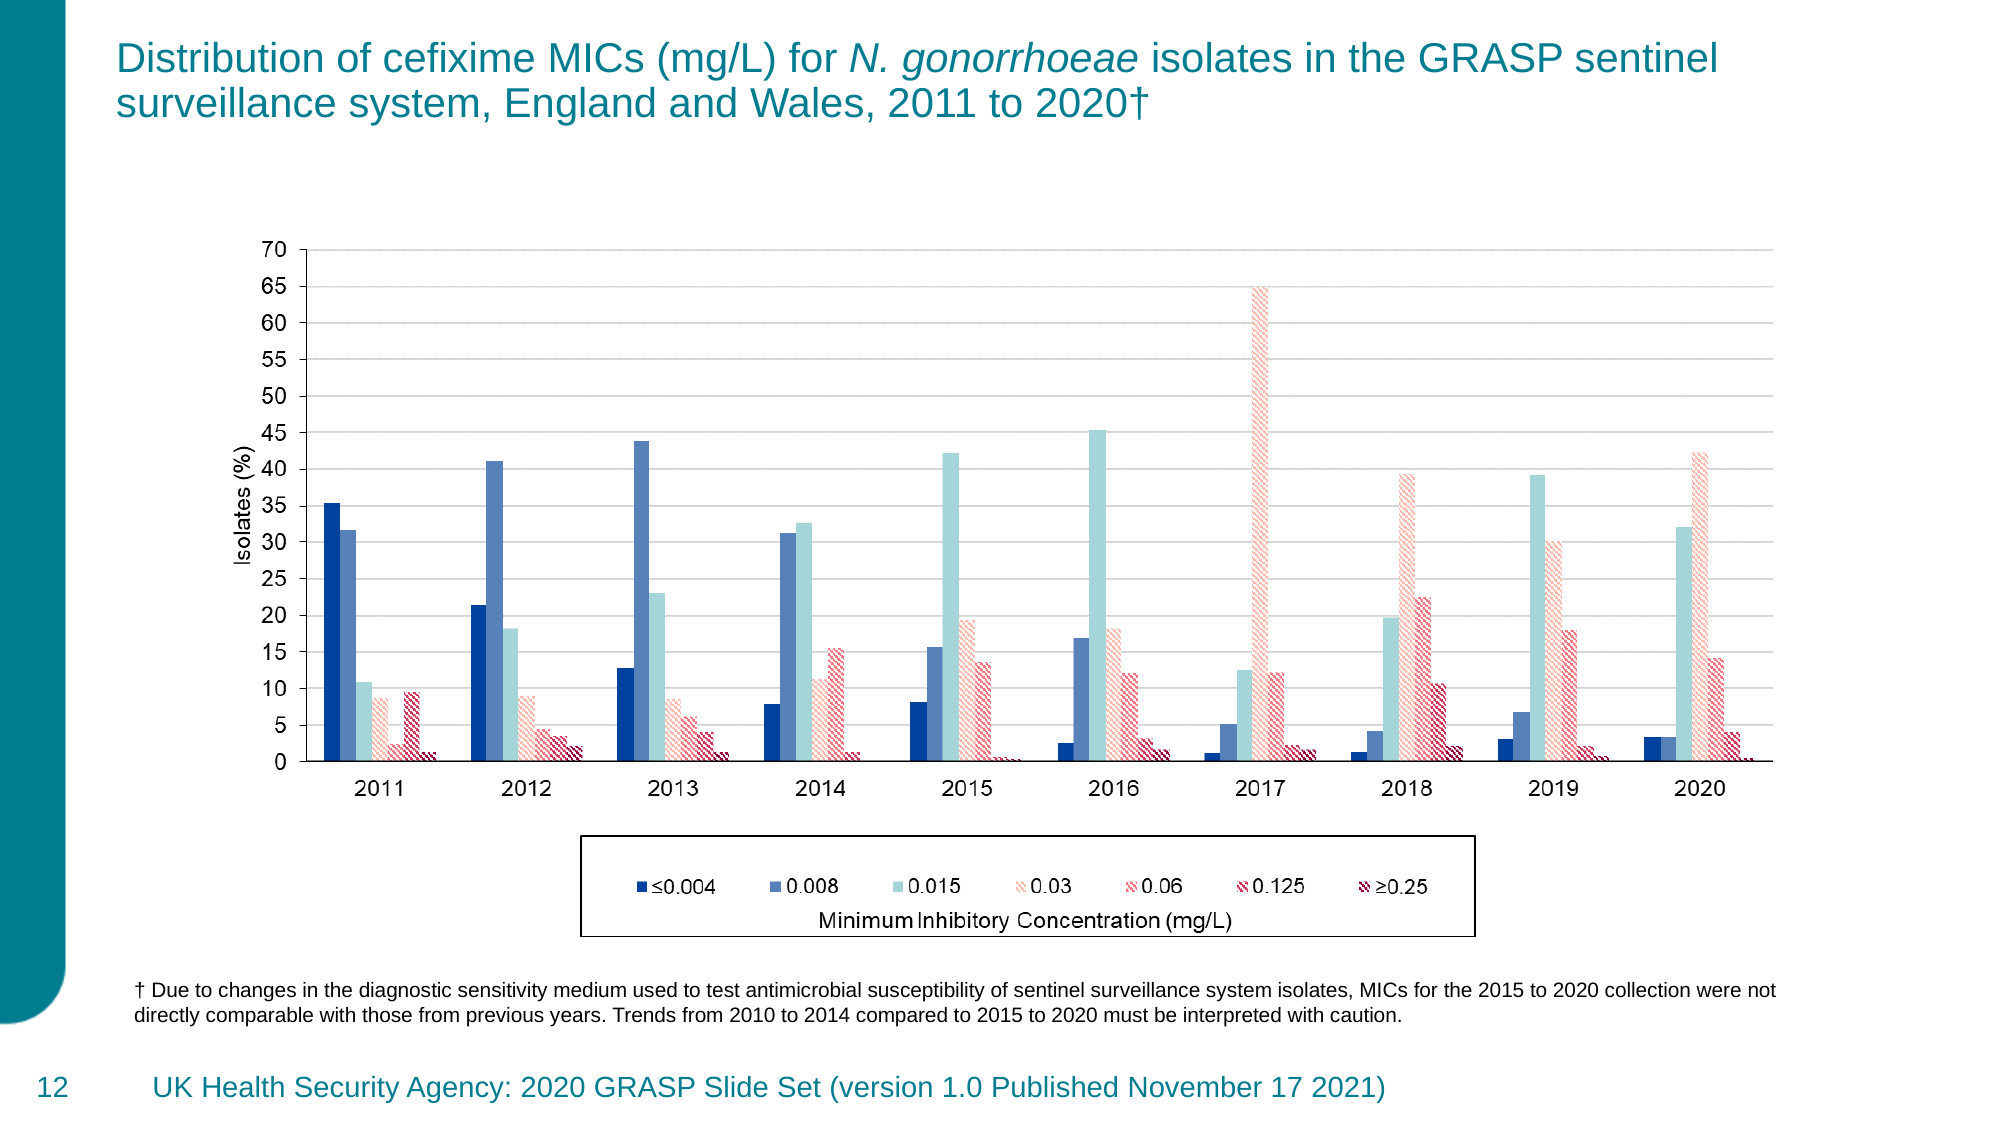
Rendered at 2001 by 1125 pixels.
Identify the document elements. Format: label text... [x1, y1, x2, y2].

title Distribution of cefixime MICs (mg/L) for N. gonorrhoeae isolates in the GRASP sentinel surveillance system, England and Wales, 2011 to 2020† [101, 29, 1926, 189]
text_box † Due to changes in the diagnostic sensitivity medium used to test antimicrobial susceptibility of sentinel surveillance system isolates, MICs for the 2015 to 2020 collection were not directly comparable with those from previous years. Trends from 2010 to 2014 compared to 2015 to 2020 must be interpreted with caution. [119, 969, 1856, 1034]
text_box [21, 1056, 120, 1117]
text_box UK Health Security Agency: 2020 GRASP Slide Set (version 1.0 Published November 17 2021) [137, 1056, 1780, 1116]
picture [190, 222, 1837, 937]
